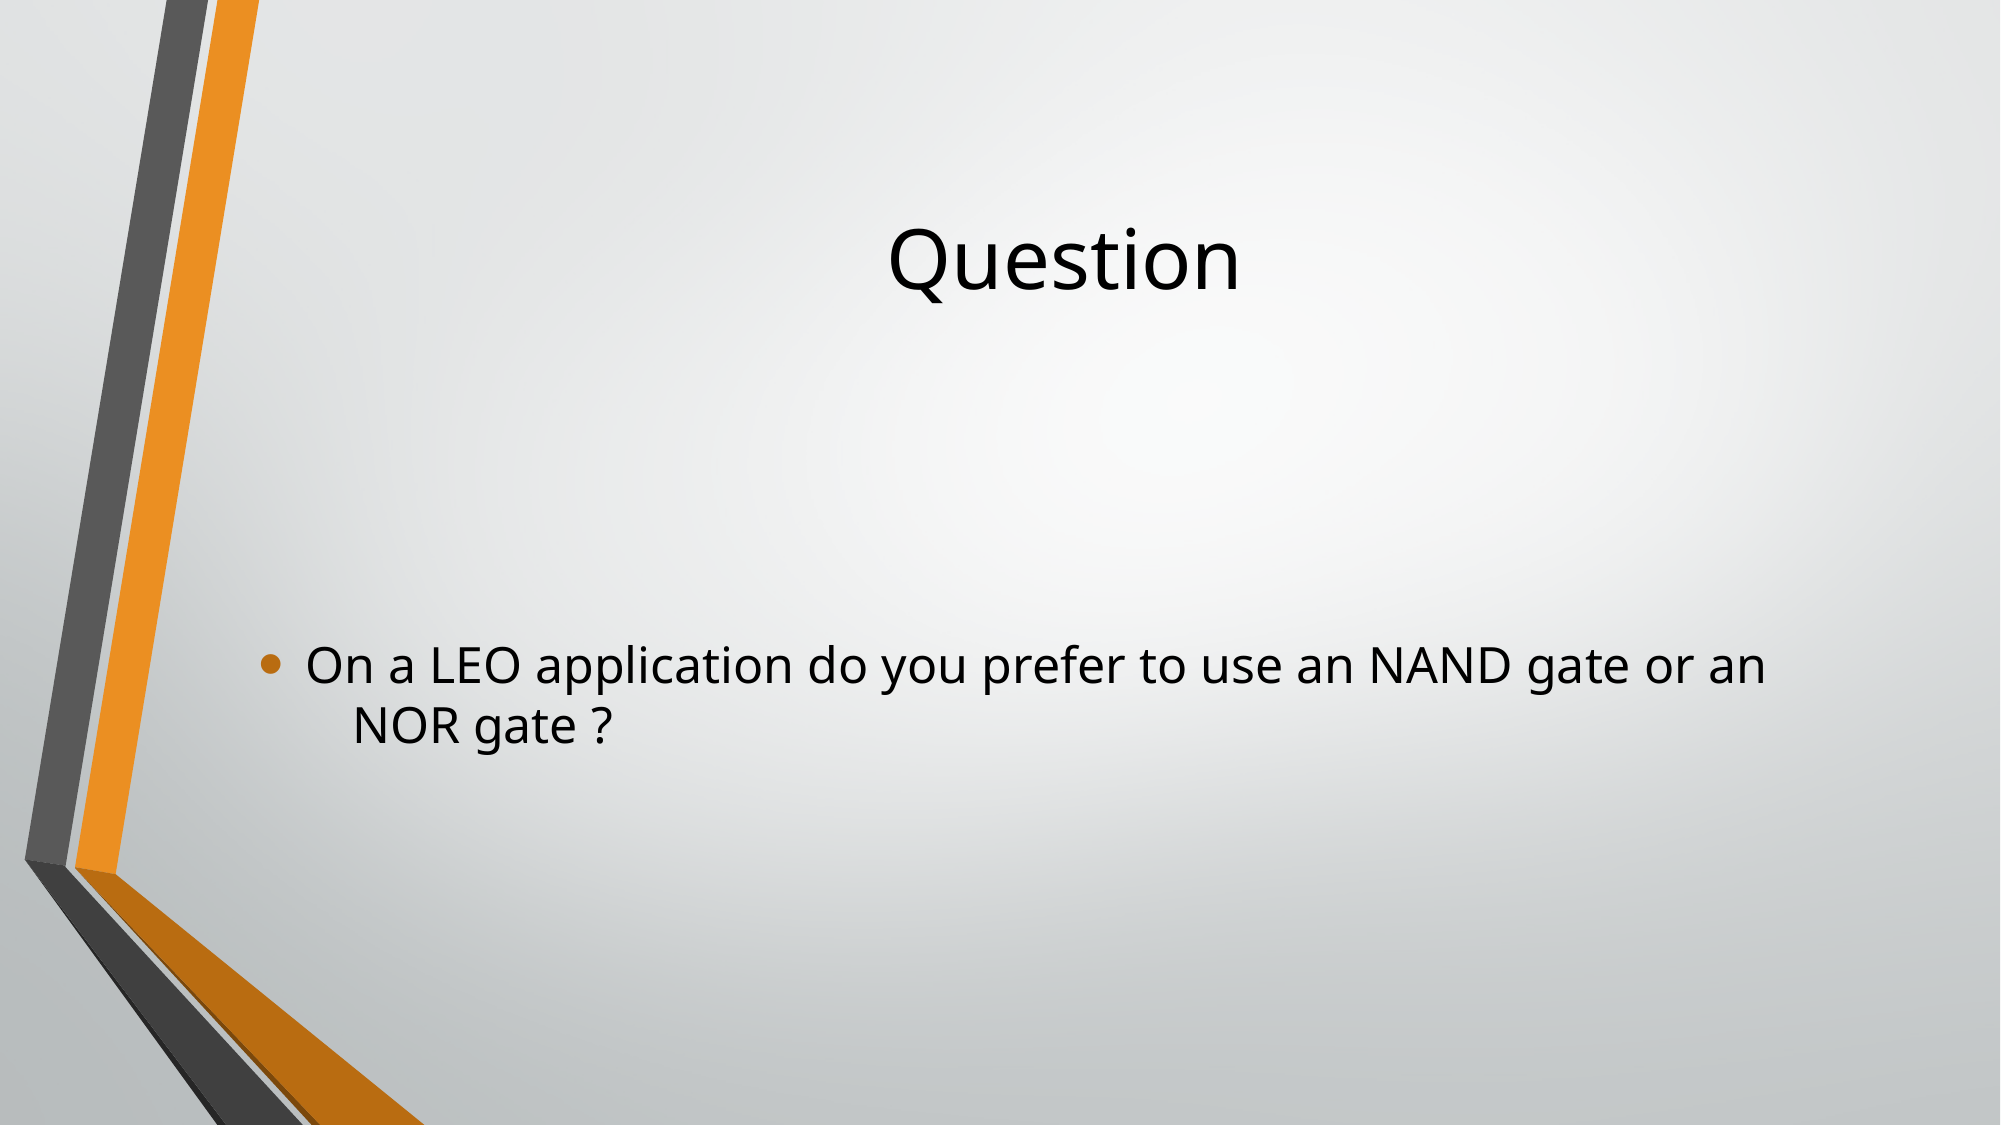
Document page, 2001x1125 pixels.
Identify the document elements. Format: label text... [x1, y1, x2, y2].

list On a LEO application do you prefer to use an NAND gate or an NOR gate ? [243, 437, 1887, 950]
title Question [243, 112, 1887, 400]
